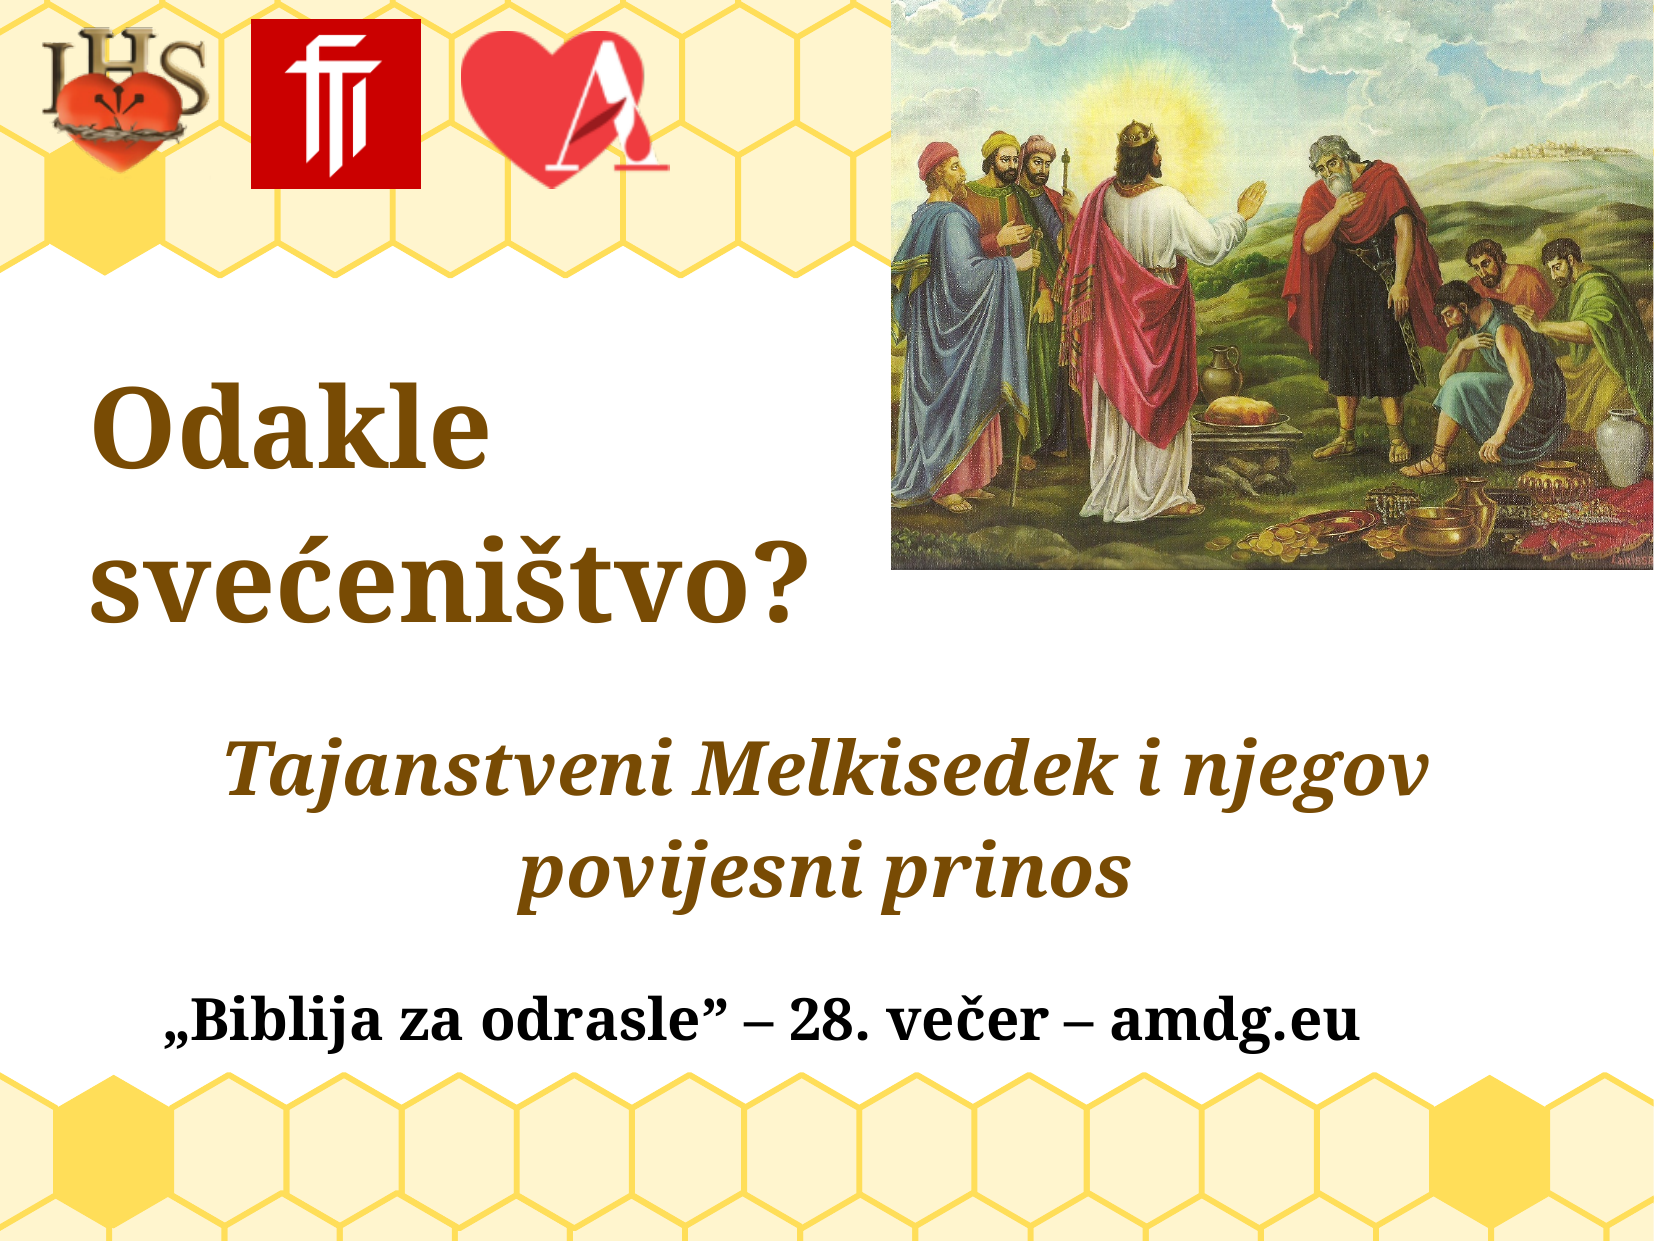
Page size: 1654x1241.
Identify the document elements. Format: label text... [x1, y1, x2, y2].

picture [251, 19, 421, 189]
picture [891, 0, 1654, 570]
picture [461, 31, 670, 189]
picture [41, 10, 211, 180]
title Odakle svećeništvo? [88, 295, 1123, 709]
subtitle Tajanstveni Melkisedek i njegov povijesni prinos [88, 718, 1565, 916]
text_box „Biblija za odrasle” – 28. večer – amdg.eu [147, 974, 1477, 1130]
